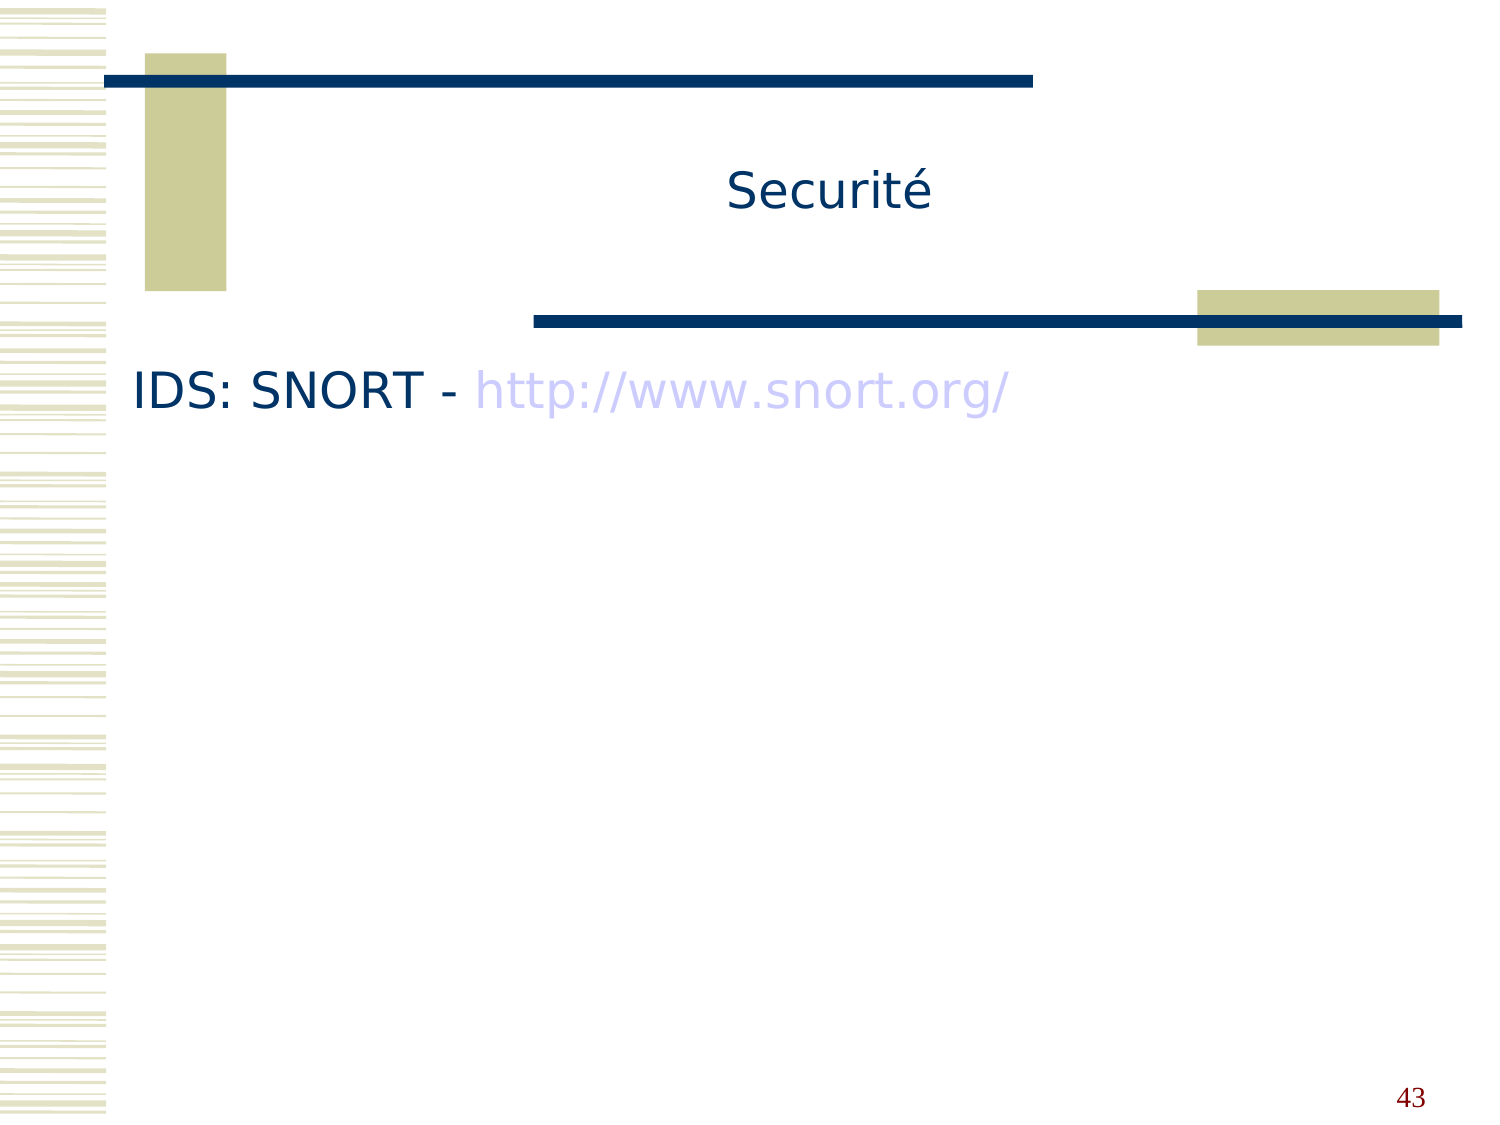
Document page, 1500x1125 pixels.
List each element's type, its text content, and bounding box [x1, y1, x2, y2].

list IDS: SNORT - http://www.snort.org/ [132, 363, 1439, 1037]
title Securité [225, 99, 1436, 288]
